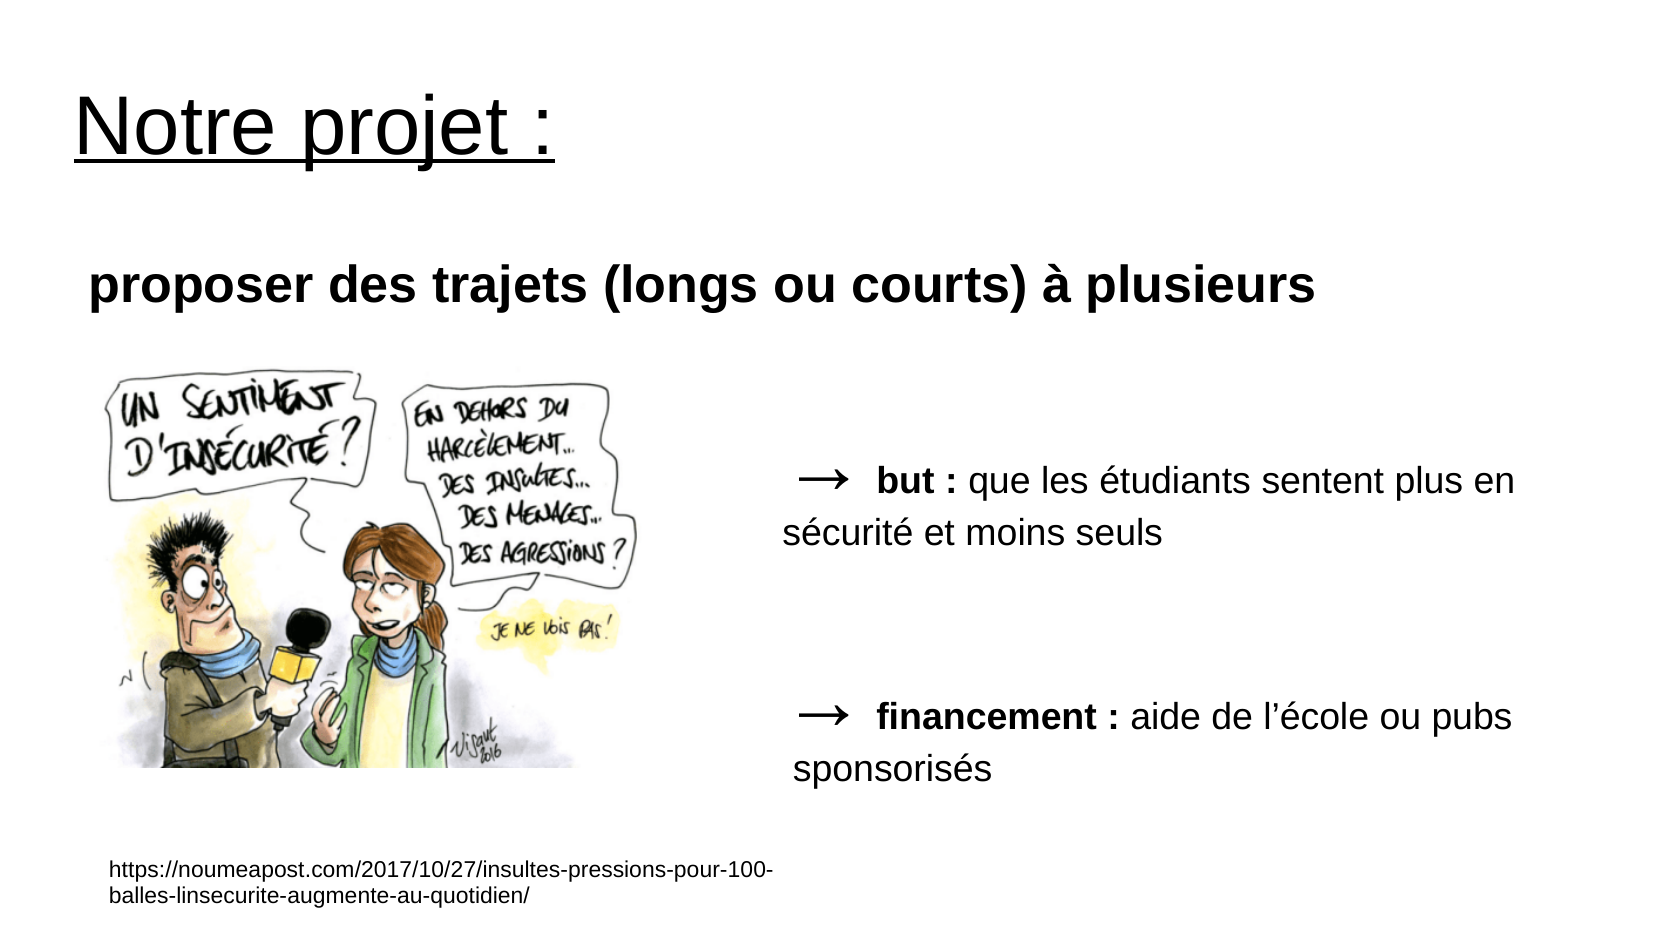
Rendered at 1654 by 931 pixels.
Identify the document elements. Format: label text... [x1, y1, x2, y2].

text_box Notre projet : proposer des trajets (longs ou courts) à plusieurs [59, 29, 1595, 460]
picture [88, 363, 644, 768]
text_box → financement : aide de l’école ou pubs sponsorisés [767, 647, 1536, 931]
text_box → but : que les étudiants sentent plus en sécurité et moins seuls [767, 411, 1565, 562]
text_box https://noumeapost.com/2017/10/27/insultes-pressions-pour-100-balles-linsecurite-augmente-au-quotidien/ [94, 849, 767, 916]
